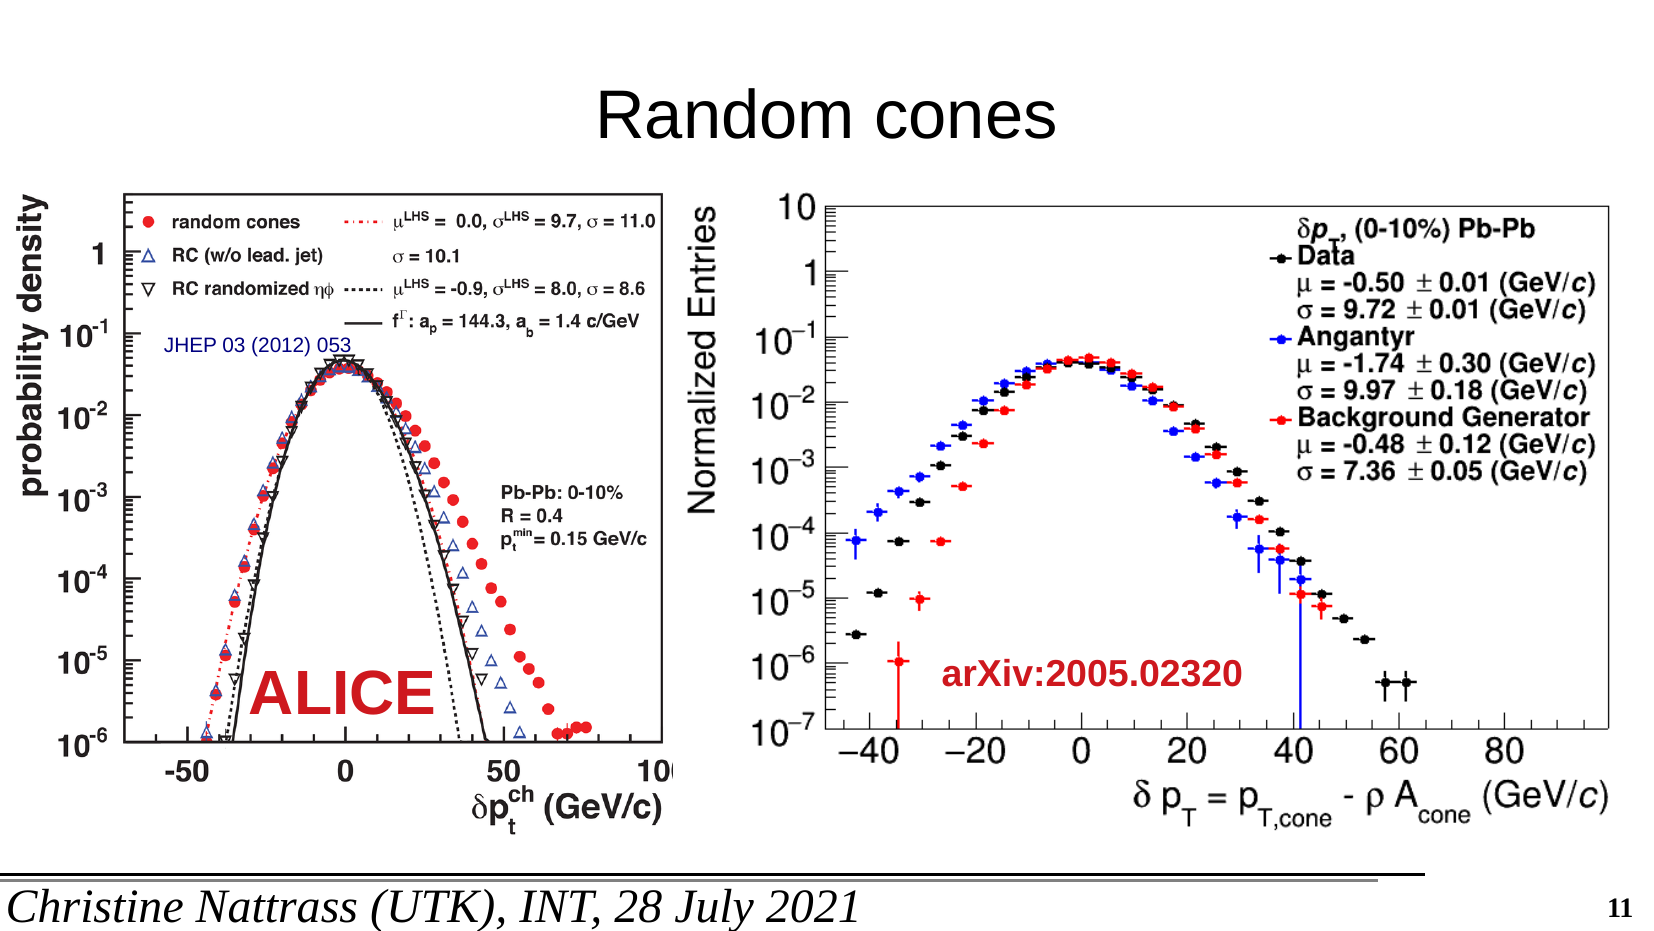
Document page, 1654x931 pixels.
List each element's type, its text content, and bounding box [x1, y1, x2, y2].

text_box ALICE [234, 650, 475, 736]
text_box JHEP 03 (2012) 053 [149, 326, 367, 365]
text_box arXiv:2005.02320 [926, 645, 1317, 730]
title Random cones [82, 37, 1571, 192]
picture [15, 185, 1651, 841]
